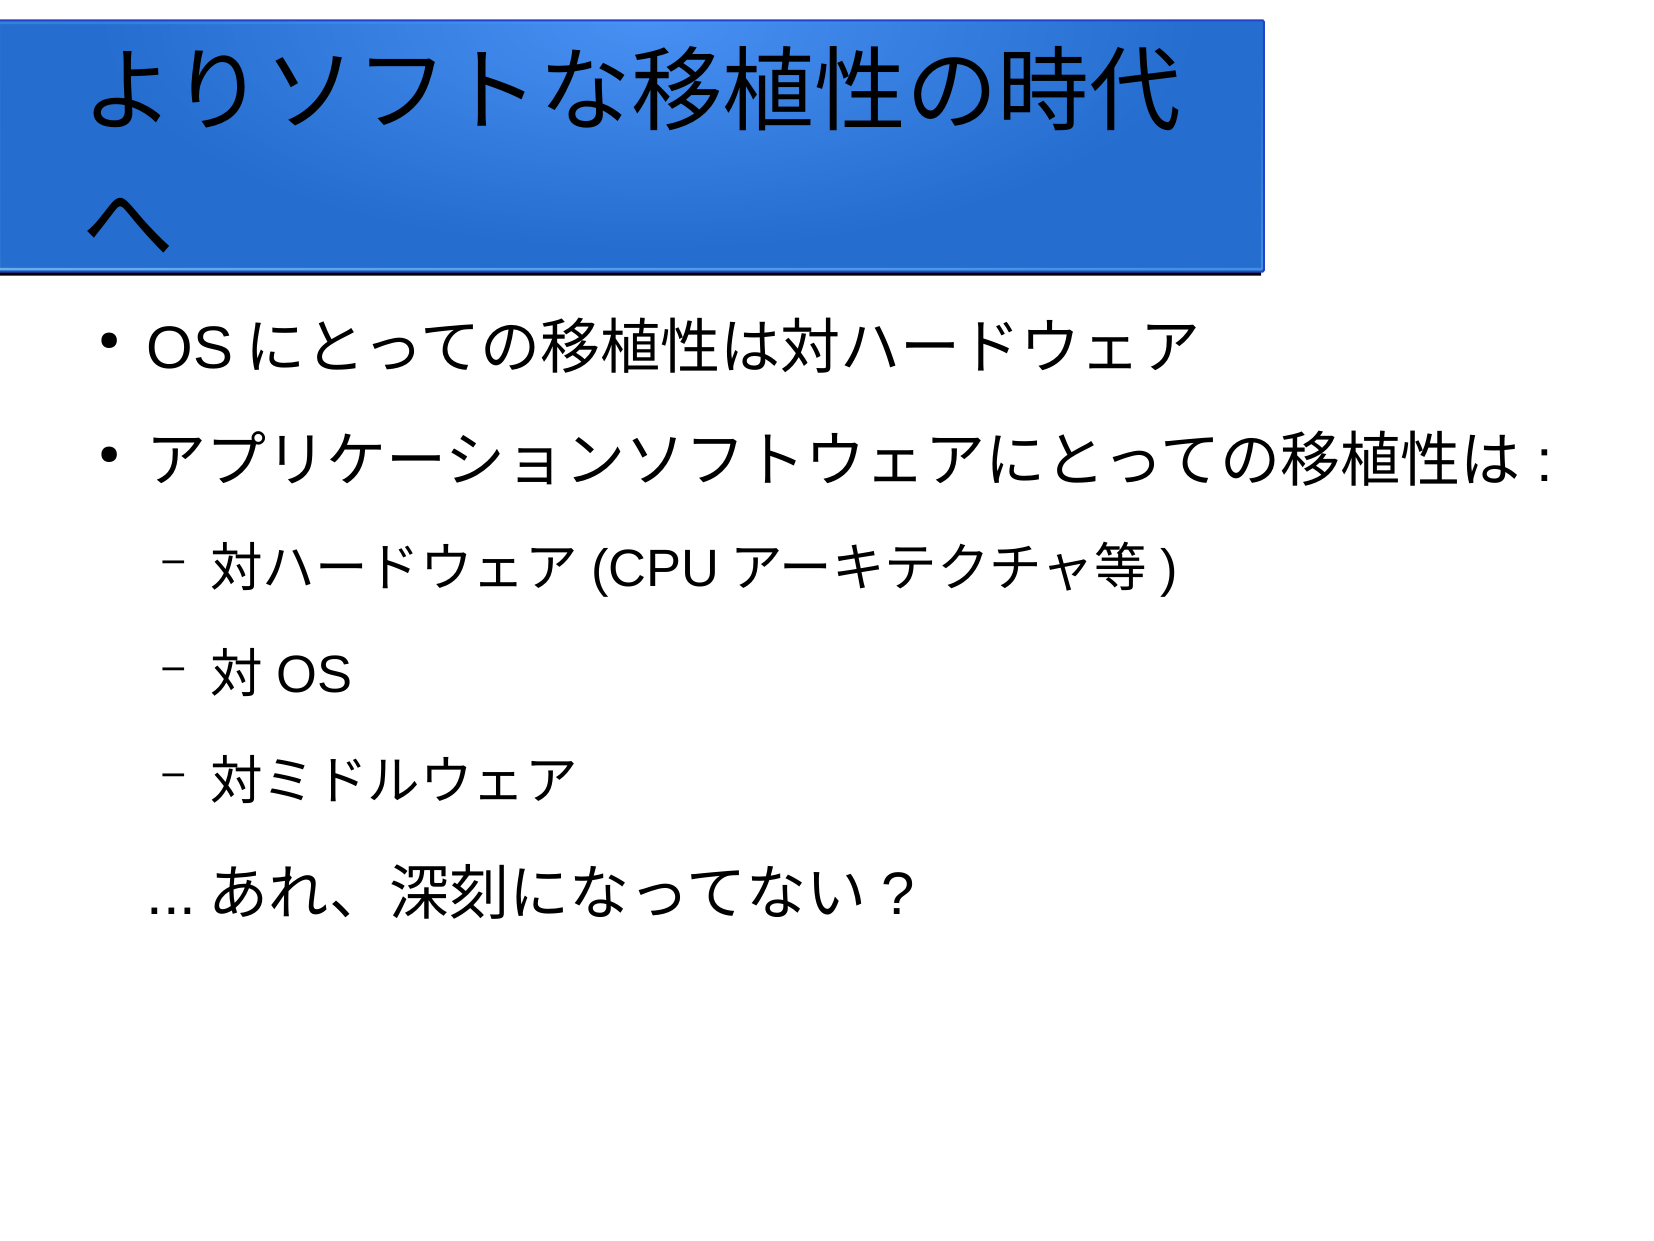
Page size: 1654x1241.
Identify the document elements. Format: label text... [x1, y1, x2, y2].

title よりソフトな移植性の時代へ [82, 47, 1235, 252]
list OSにとっての移植性は対ハードウェア アプリケーションソフトウェアにとっての移植性は: 対ハードウェア(CPUアーキテクチャ等) 対OS 対ミドルウェア ...あれ、深刻になってない? [82, 299, 1571, 1019]
